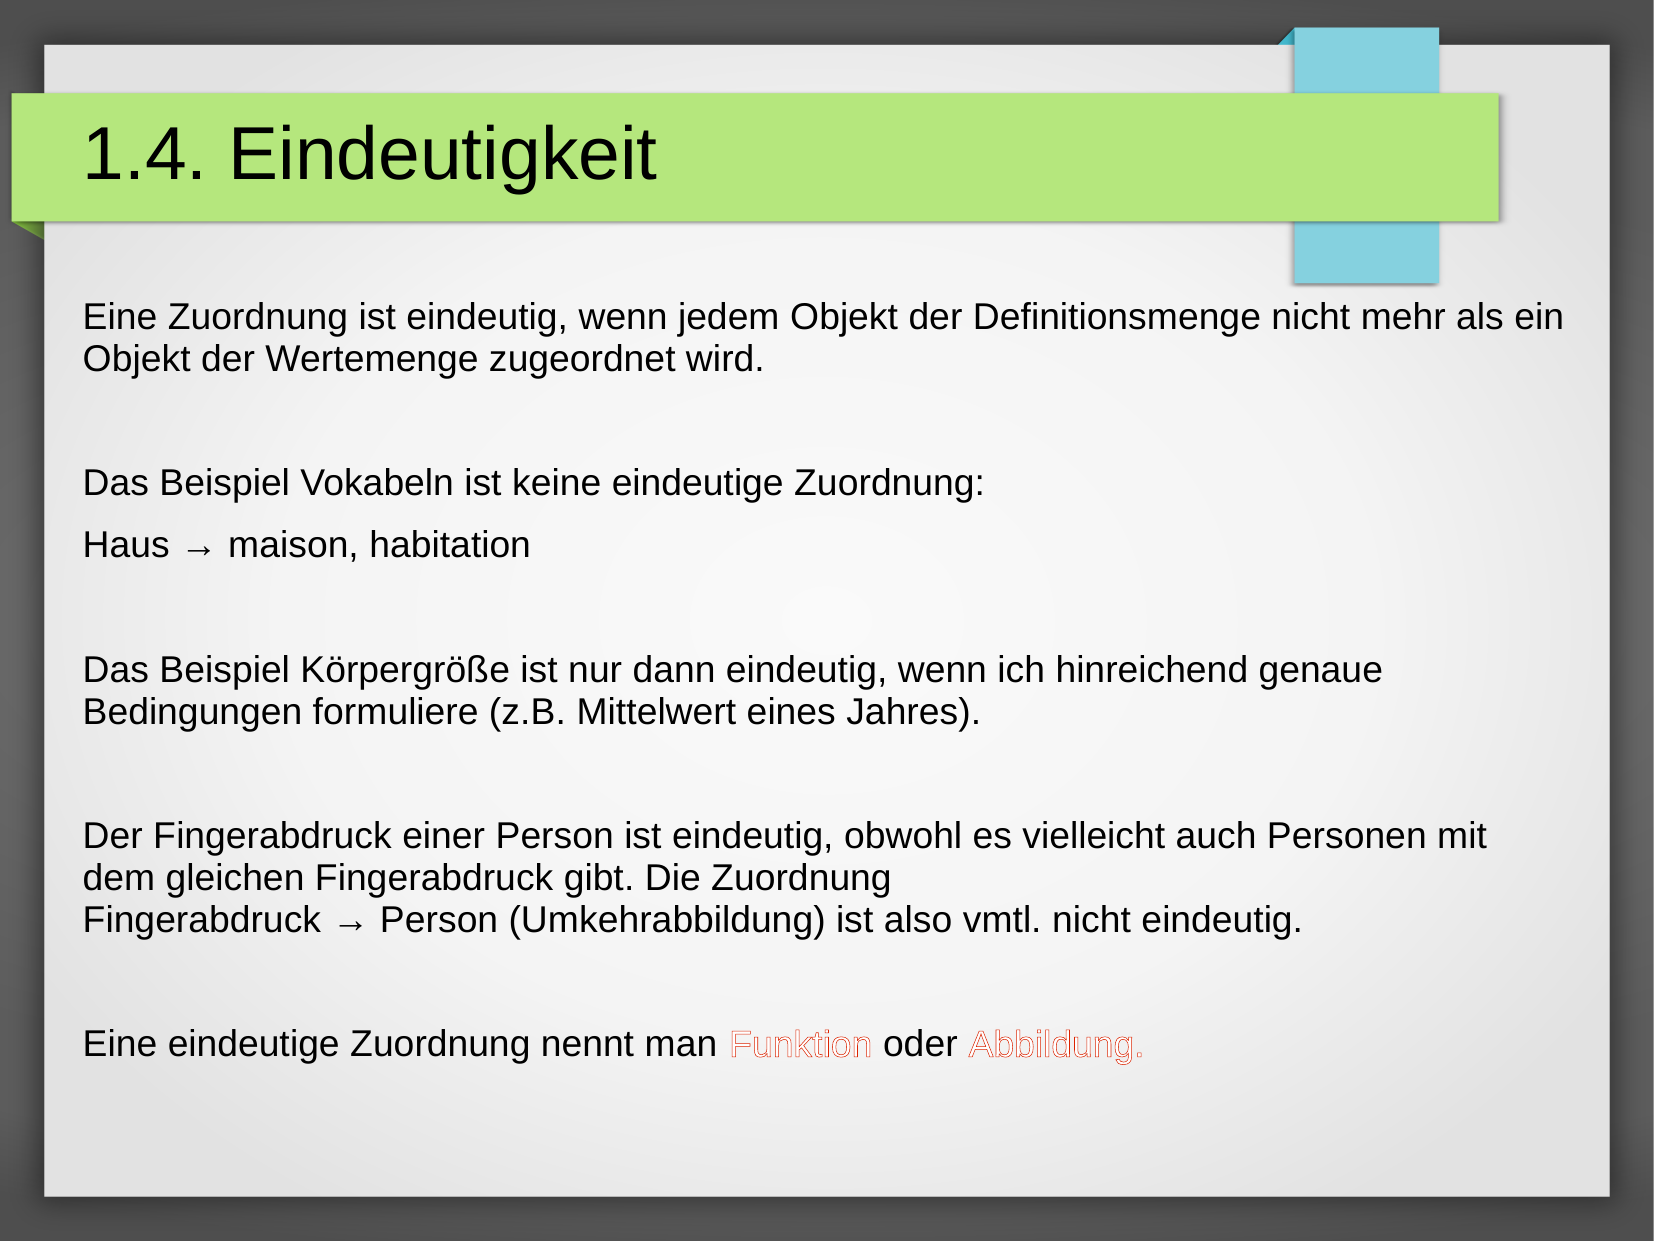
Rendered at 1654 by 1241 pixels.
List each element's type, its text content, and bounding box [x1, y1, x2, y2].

title 1.4. Eindeutigkeit [82, 94, 1264, 213]
picture [0, 0, 1654, 1241]
list Eine Zuordnung ist eindeutig, wenn jedem Objekt der Definitionsmenge nicht mehr als ein Objekt der Wertemenge zugeordnet wird. Das Beispiel Vokabeln ist keine eindeutige Zuordnung: Haus → maison, habitation Das Beispiel Körpergröße ist nur dann eindeutig, wenn ich hinreichend genaue Bedingungen formuliere (z.B. Mittelwert eines Jahres). Der Fingerabdruck einer Person ist eindeutig, obwohl es vielleicht auch Personen mit dem gleichen Fingerabdruck gibt. Die Zuordnung Fingerabdruck → Person (Umkehrabbildung) ist also vmtl. nicht eindeutig. Eine eindeutige Zuordnung nennt man Funktion oder Abbildung. [82, 295, 1571, 1075]
